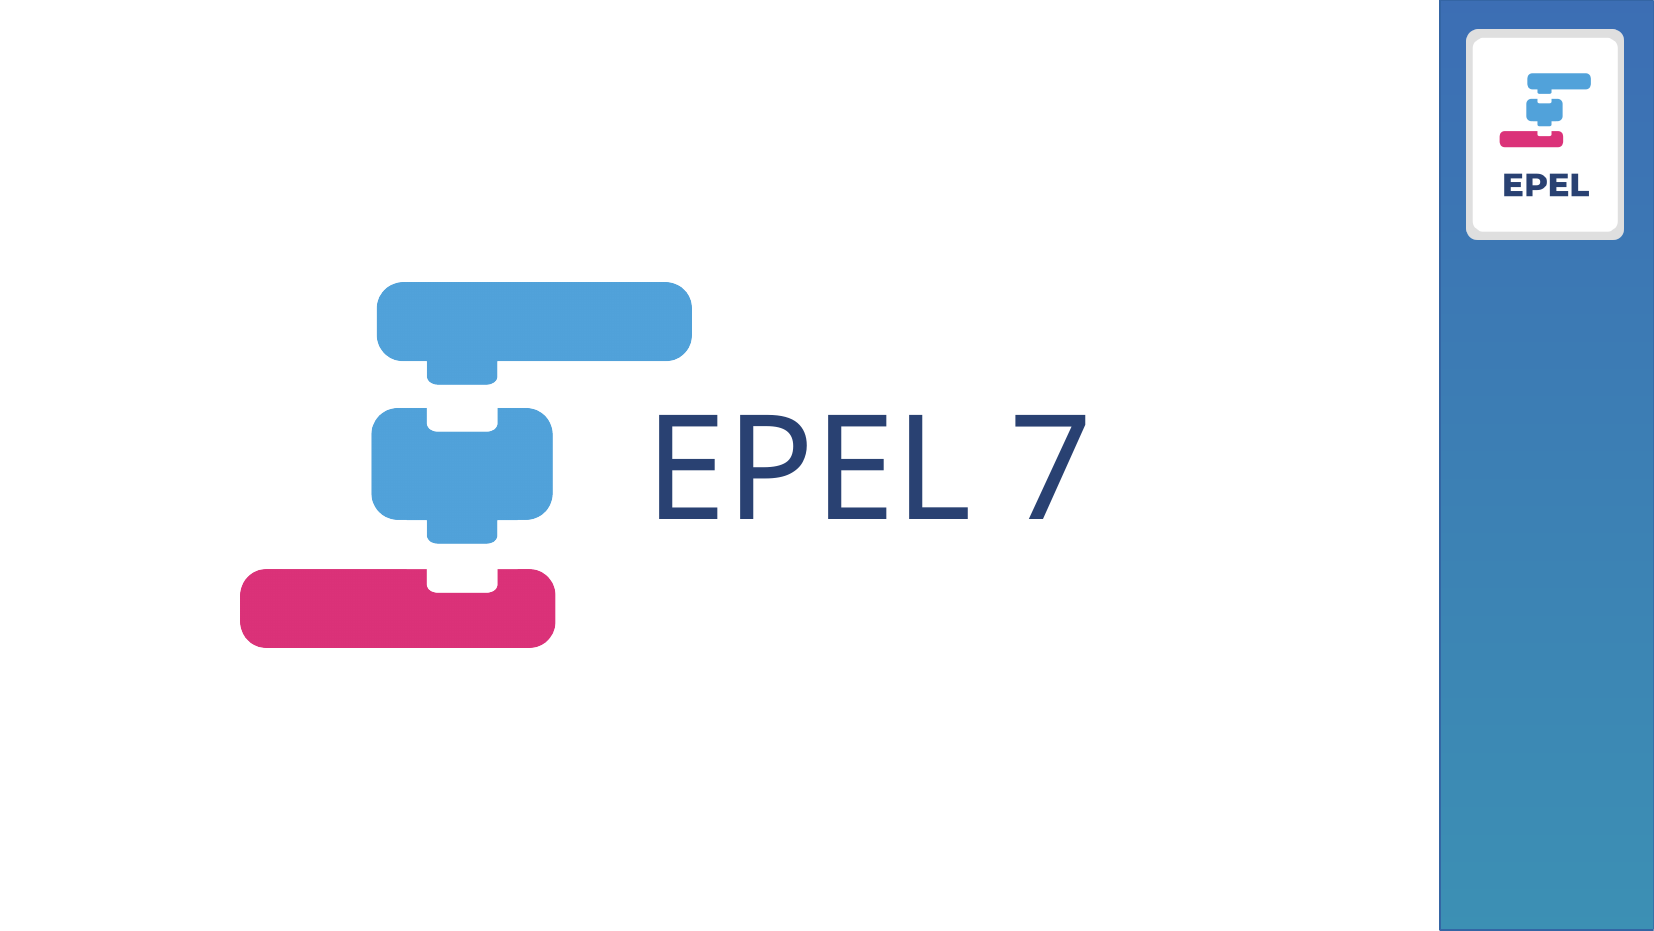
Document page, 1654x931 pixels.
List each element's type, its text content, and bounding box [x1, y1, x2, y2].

picture [1466, 29, 1624, 240]
picture [240, 282, 692, 648]
text_box EPEL 7 [692, 366, 1267, 564]
